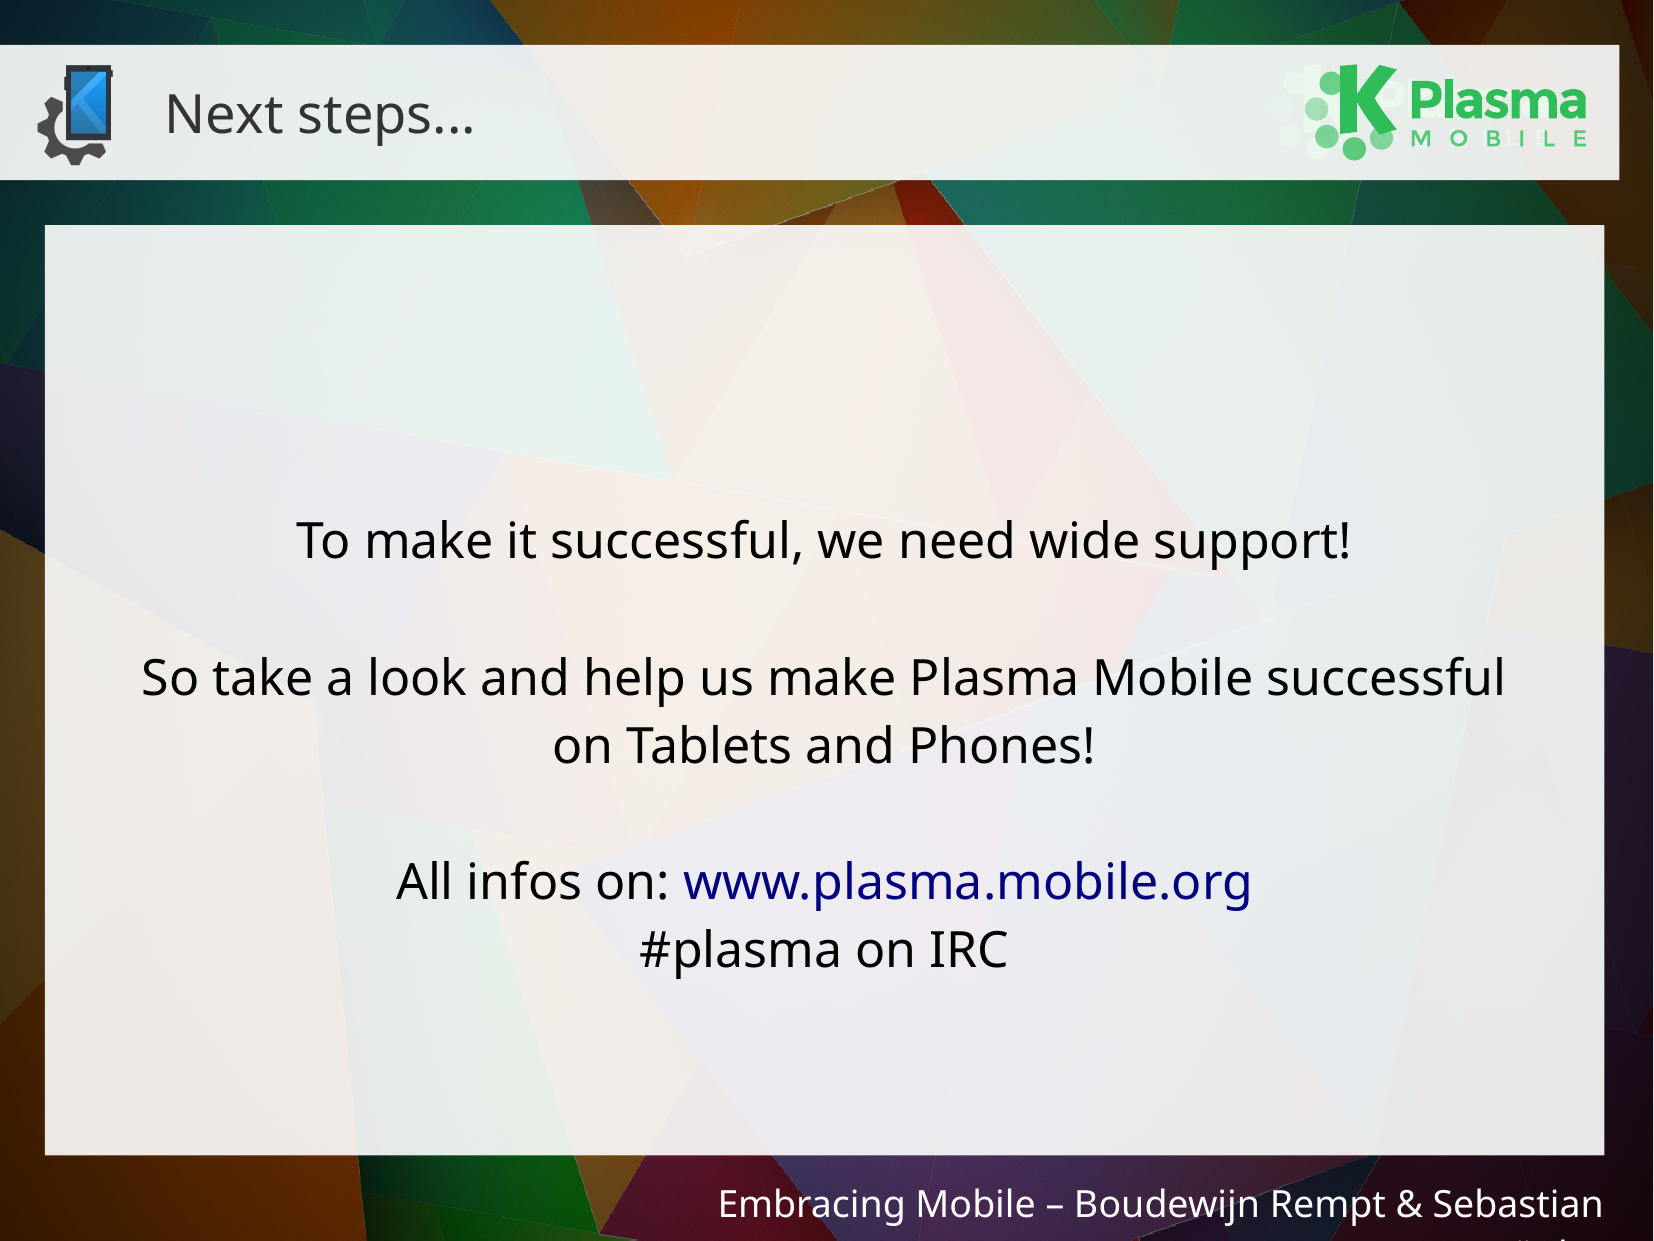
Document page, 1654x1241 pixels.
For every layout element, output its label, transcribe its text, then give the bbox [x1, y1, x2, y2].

picture [1305, 63, 1587, 162]
text_box To make it successful, we need wide support! So take a look and help us make Plasma Mobile successful on Tablets and Phones! All infos on: www.plasma.mobile.org #plasma on IRC [44, 225, 1605, 1156]
picture [0, 0, 1654, 1241]
text_box [0, 44, 1620, 181]
text_box Next steps... [149, 59, 1605, 166]
